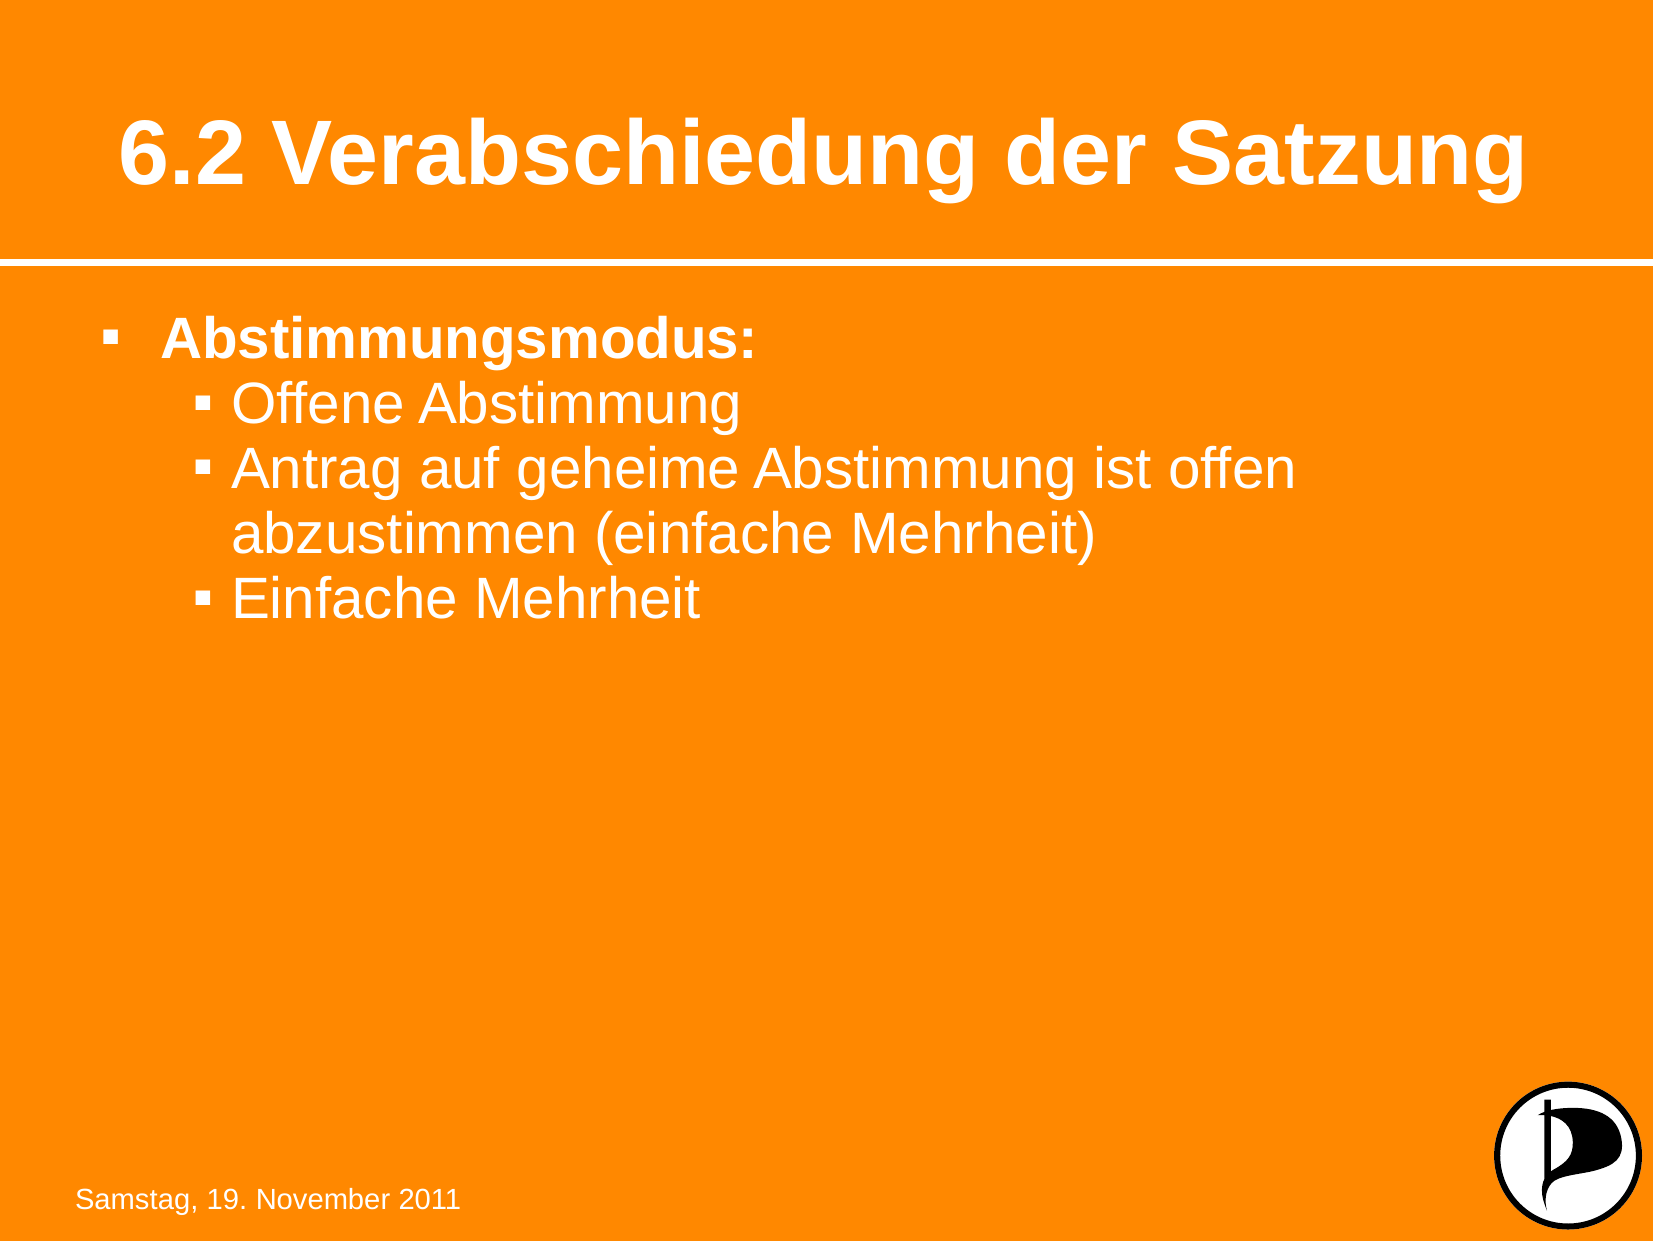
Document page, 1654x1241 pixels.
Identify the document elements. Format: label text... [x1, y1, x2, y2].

title 6.2 Verabschiedung der Satzung [37, 49, 1613, 257]
subtitle Abstimmungsmodus: Offene Abstimmung Antrag auf geheime Abstimmung ist offen abzustimmen (einfache Mehrheit) Einfache Mehrheit [75, 306, 1563, 976]
